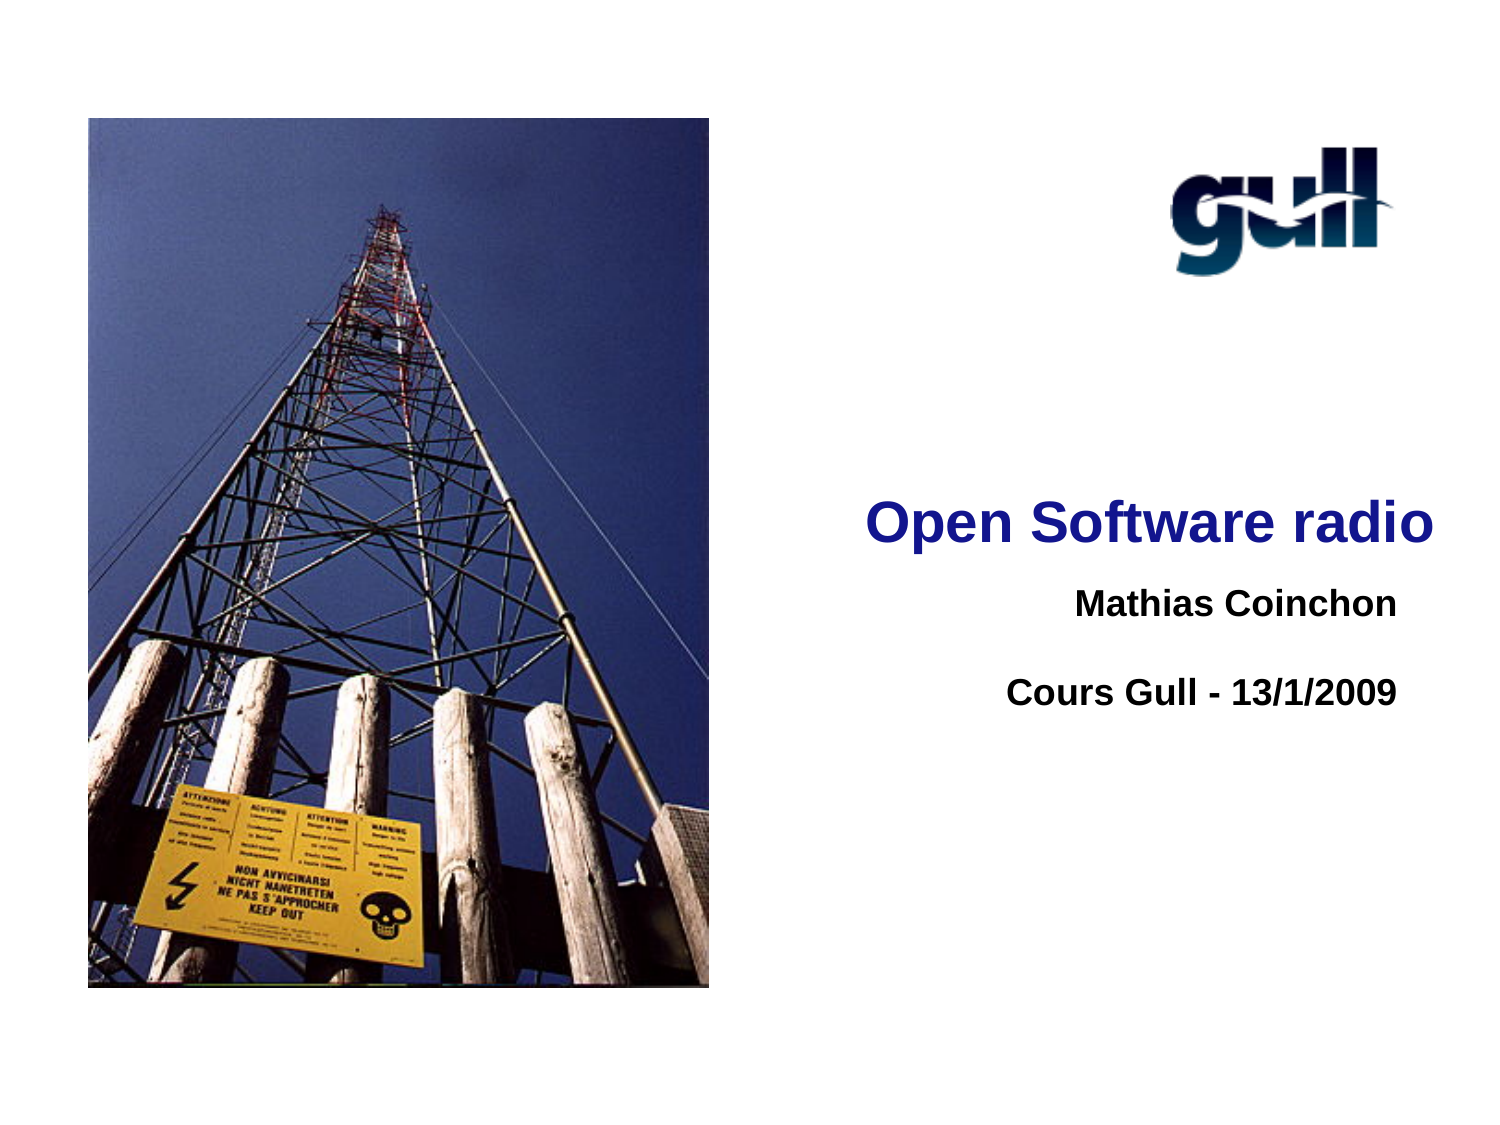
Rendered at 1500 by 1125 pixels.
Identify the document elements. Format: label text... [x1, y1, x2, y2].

subtitle Mathias Coinchon Cours Gull - 13/1/2009 [709, 575, 1413, 811]
title Open Software radio [709, 399, 1450, 563]
picture [1122, 118, 1447, 325]
picture [88, 118, 709, 988]
